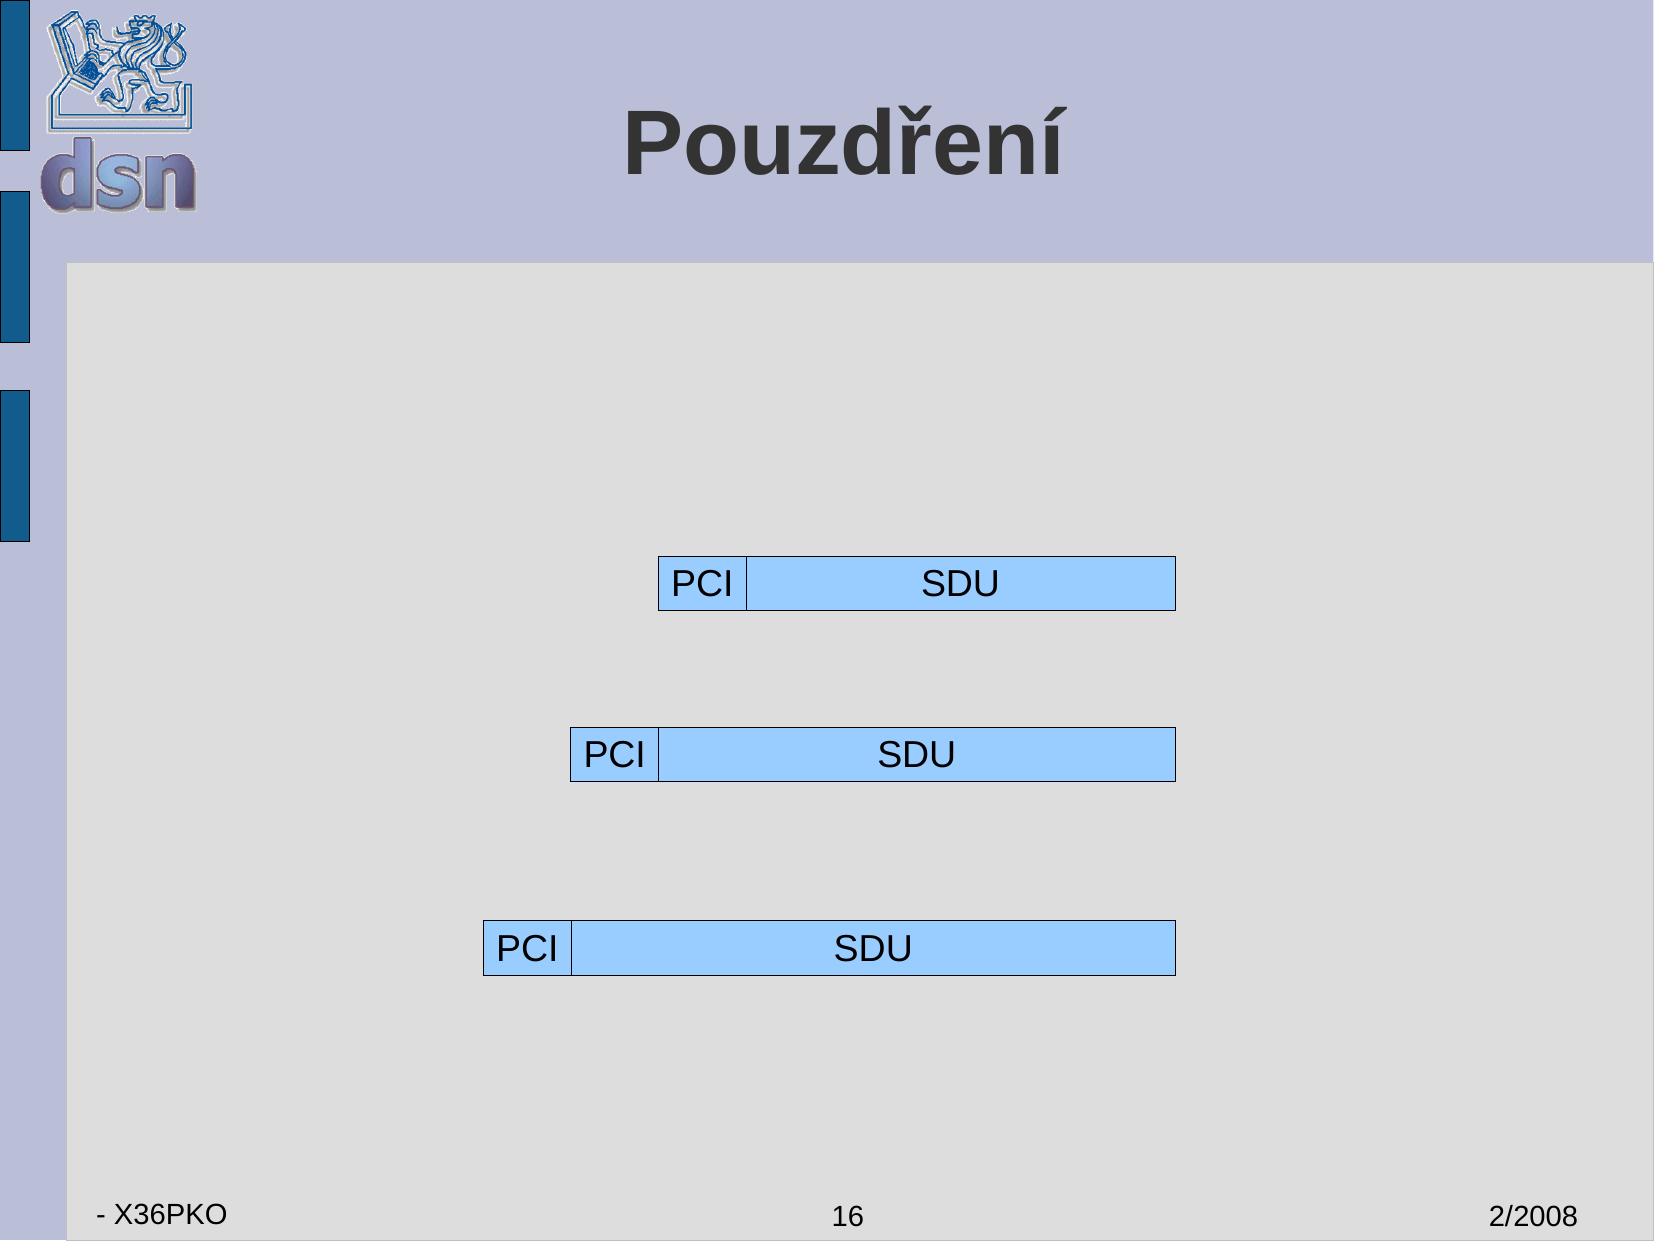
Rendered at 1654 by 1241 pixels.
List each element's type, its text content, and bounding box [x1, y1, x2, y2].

title Pouzdření [210, 39, 1478, 247]
text_box SDU [572, 920, 1176, 976]
text_box SDU [658, 727, 1176, 782]
text_box PCI [658, 556, 747, 611]
text_box SDU [747, 556, 1176, 611]
picture [10, 10, 223, 230]
text_box PCI [570, 727, 658, 782]
text_box PCI [483, 920, 572, 976]
